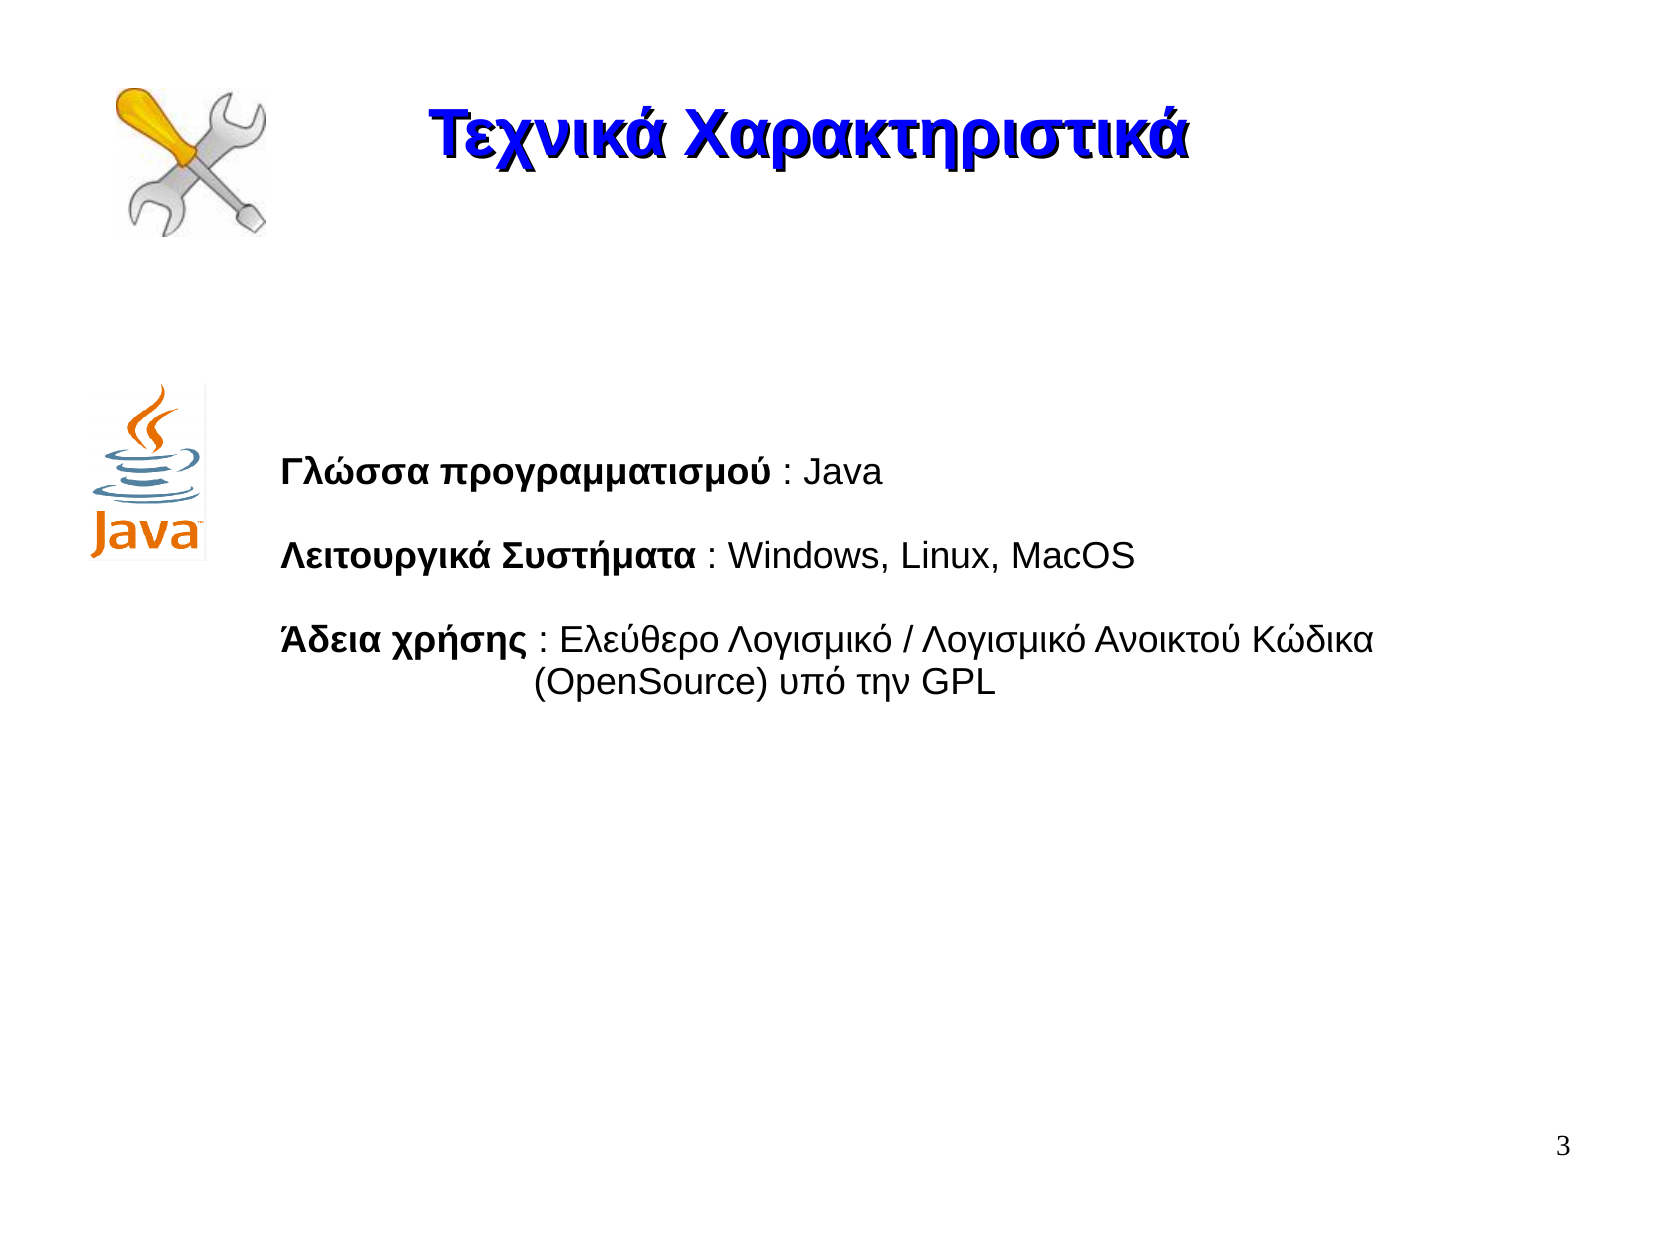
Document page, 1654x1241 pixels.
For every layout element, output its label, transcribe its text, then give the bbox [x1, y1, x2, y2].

text_box Γλώσσα προγραμματισμού : Java Λειτουργικά Συστήματα : Windows, Linux, MacOS Άδεια χρήσης : Ελεύθερο Λογισμικό / Λογισμικό Ανοικτού Κώδικα (OpenSource) υπό την GPL [265, 442, 1536, 756]
picture [88, 383, 207, 562]
picture [116, 88, 266, 237]
text_box Τεχνικά Χαρακτηριστικά [413, 87, 1205, 178]
